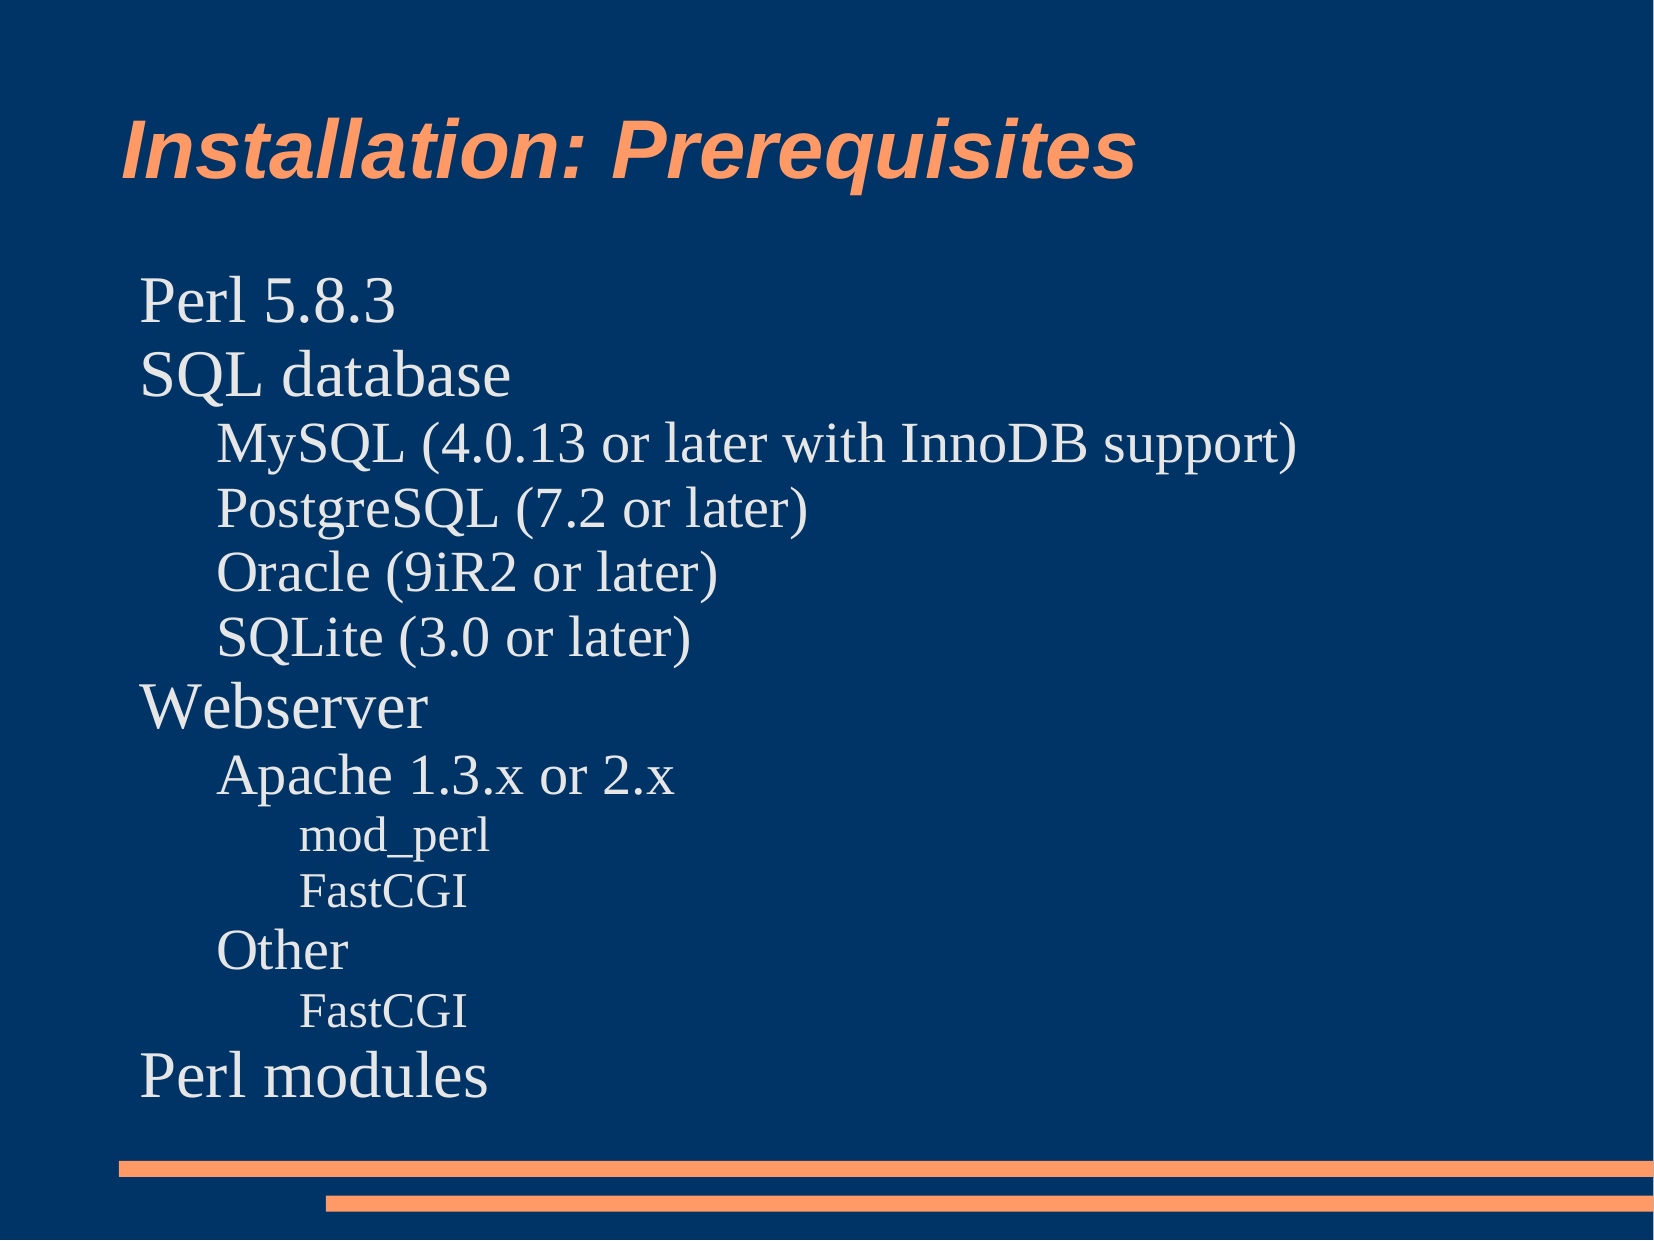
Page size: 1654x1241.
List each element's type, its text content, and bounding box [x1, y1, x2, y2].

title Installation: Prerequisites [121, 53, 1534, 247]
list Perl 5.8.3 SQL database MySQL (4.0.13 or later with InnoDB support) PostgreSQL (7.2 or later) Oracle (9iR2 or later) SQLite (3.0 or later) Webserver Apache 1.3.x or 2.x mod_perl FastCGI Other FastCGI Perl modules [121, 262, 1561, 1172]
